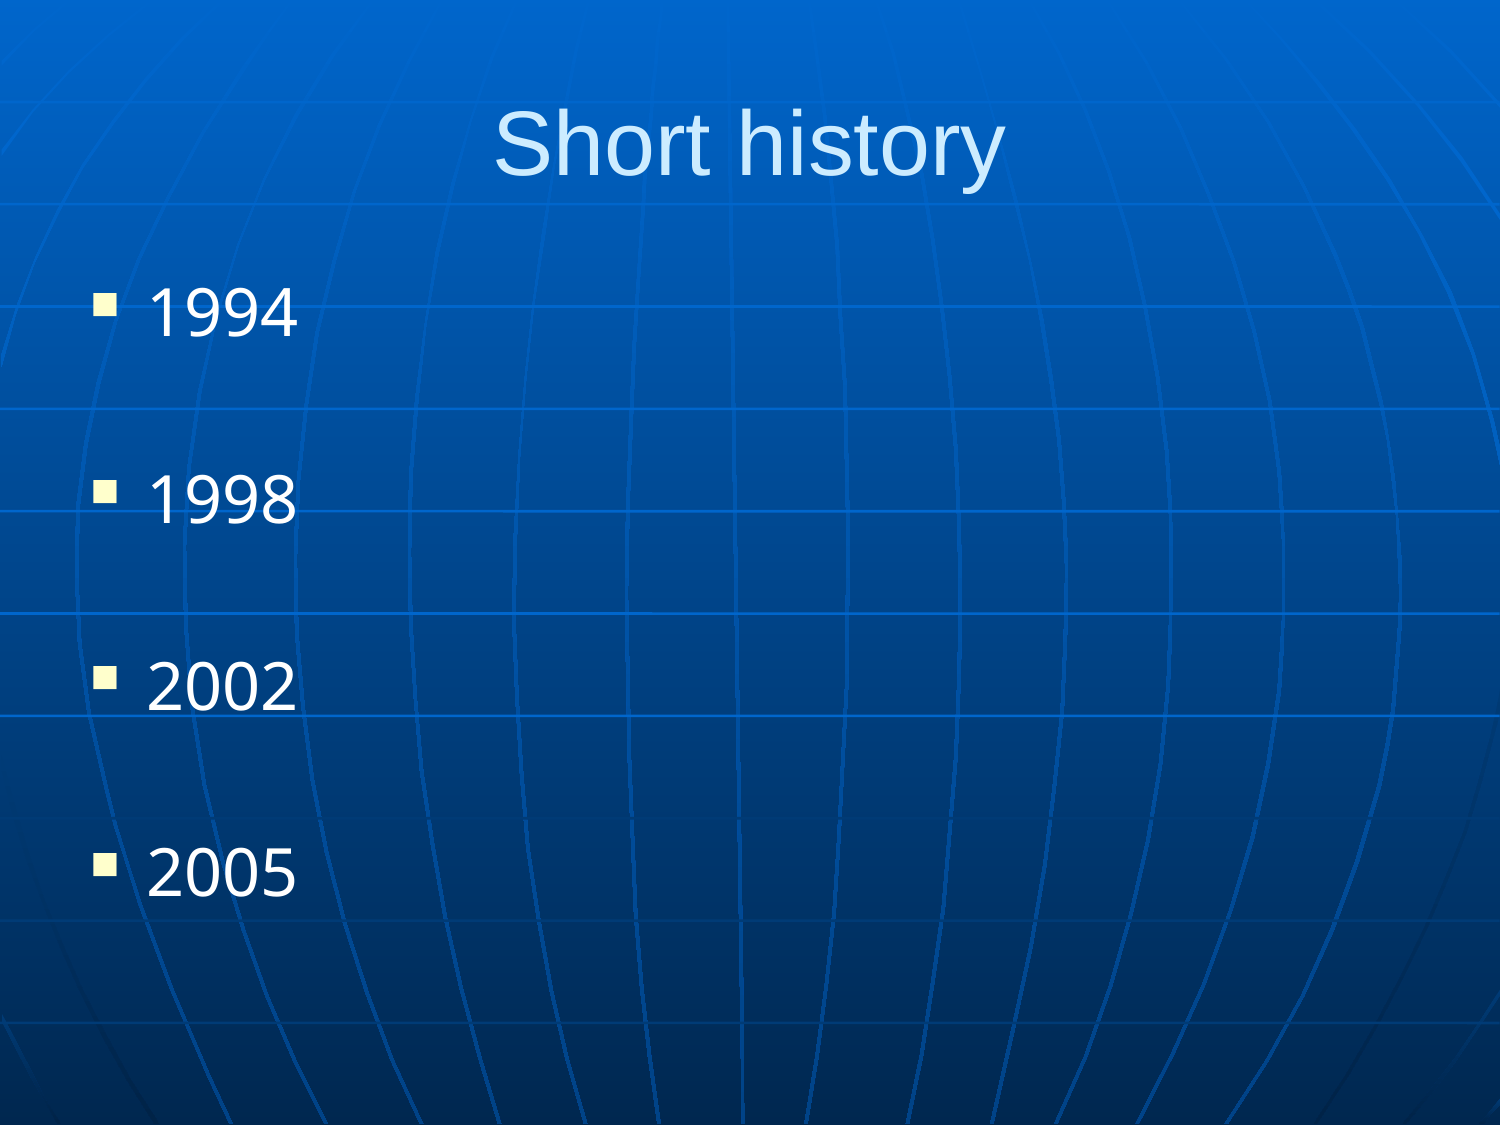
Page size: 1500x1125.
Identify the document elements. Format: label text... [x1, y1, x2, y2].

title Short history [75, 45, 1425, 233]
list 1994 1998 2002 2005 [75, 262, 1425, 1006]
